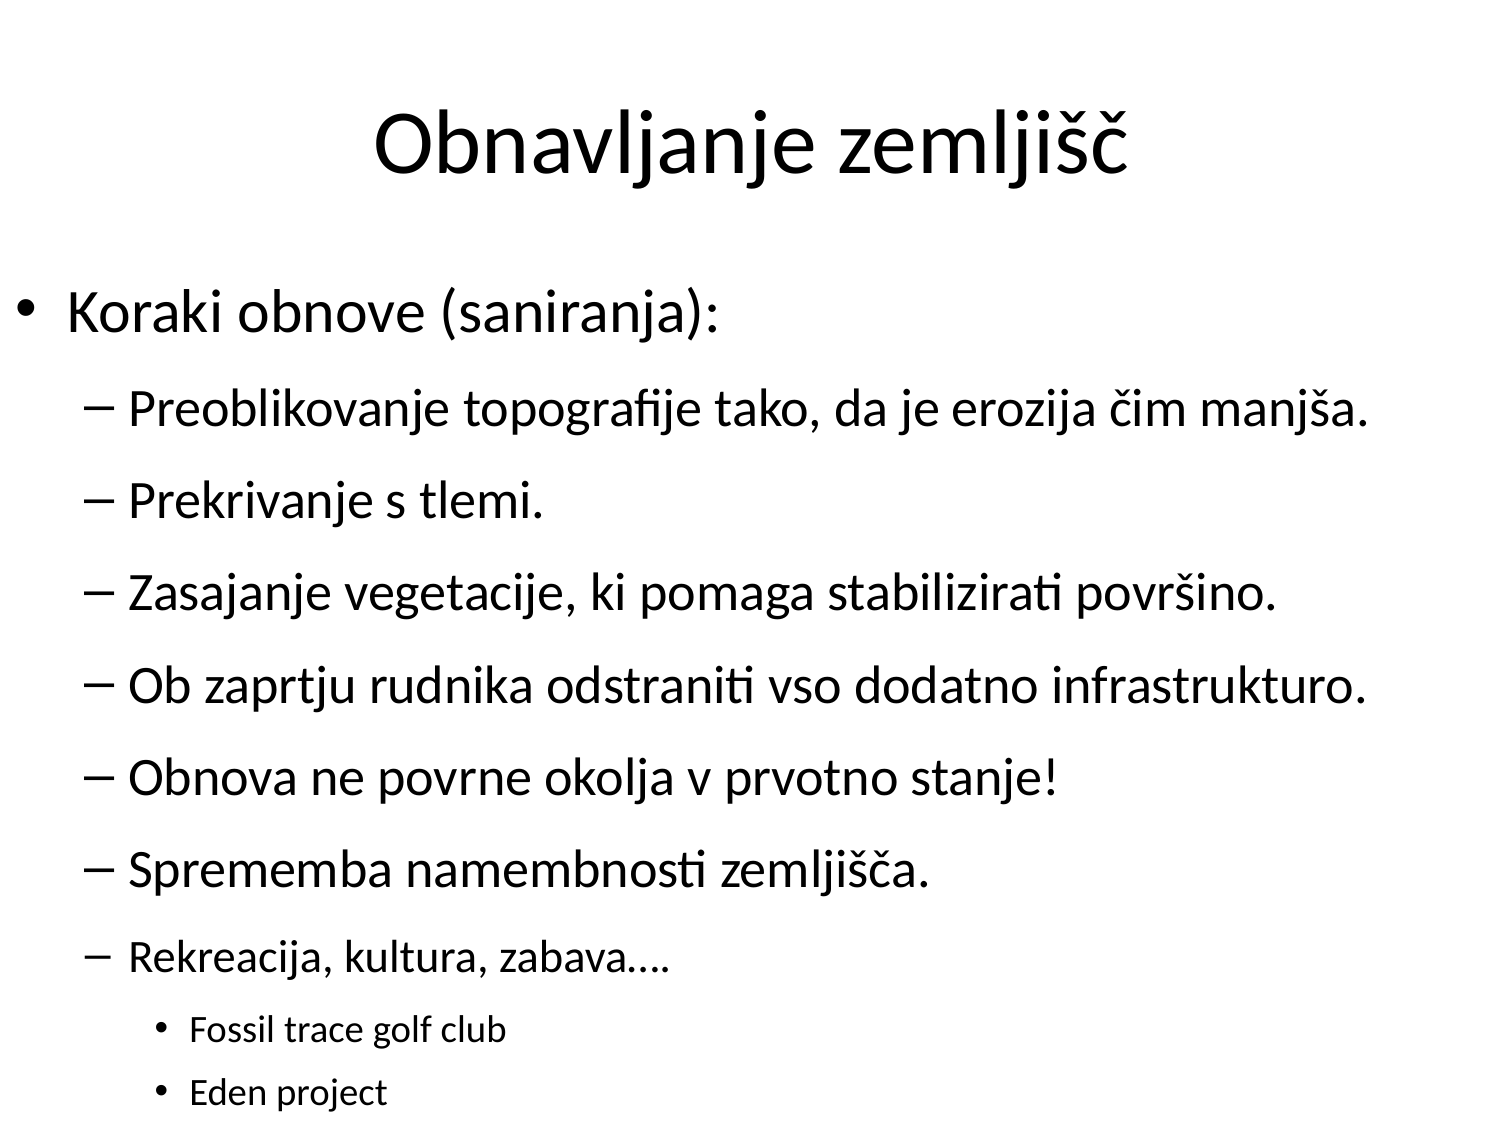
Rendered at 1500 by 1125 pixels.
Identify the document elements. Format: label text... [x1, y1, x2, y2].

title Obnavljanje zemljišč [76, 42, 1427, 231]
list Koraki obnove (saniranja): Preoblikovanje topografije tako, da je erozija čim manjša. Prekrivanje s tlemi. Zasajanje vegetacije, ki pomaga stabilizirati površino. Ob zaprtju rudnika odstraniti vso dodatno infrastrukturo. Obnova ne povrne okolja v prvotno stanje! Sprememba namembnosti zemljišča. Rekreacija, kultura, zabava…. Fossil trace golf club Eden project [0, 262, 1500, 1125]
